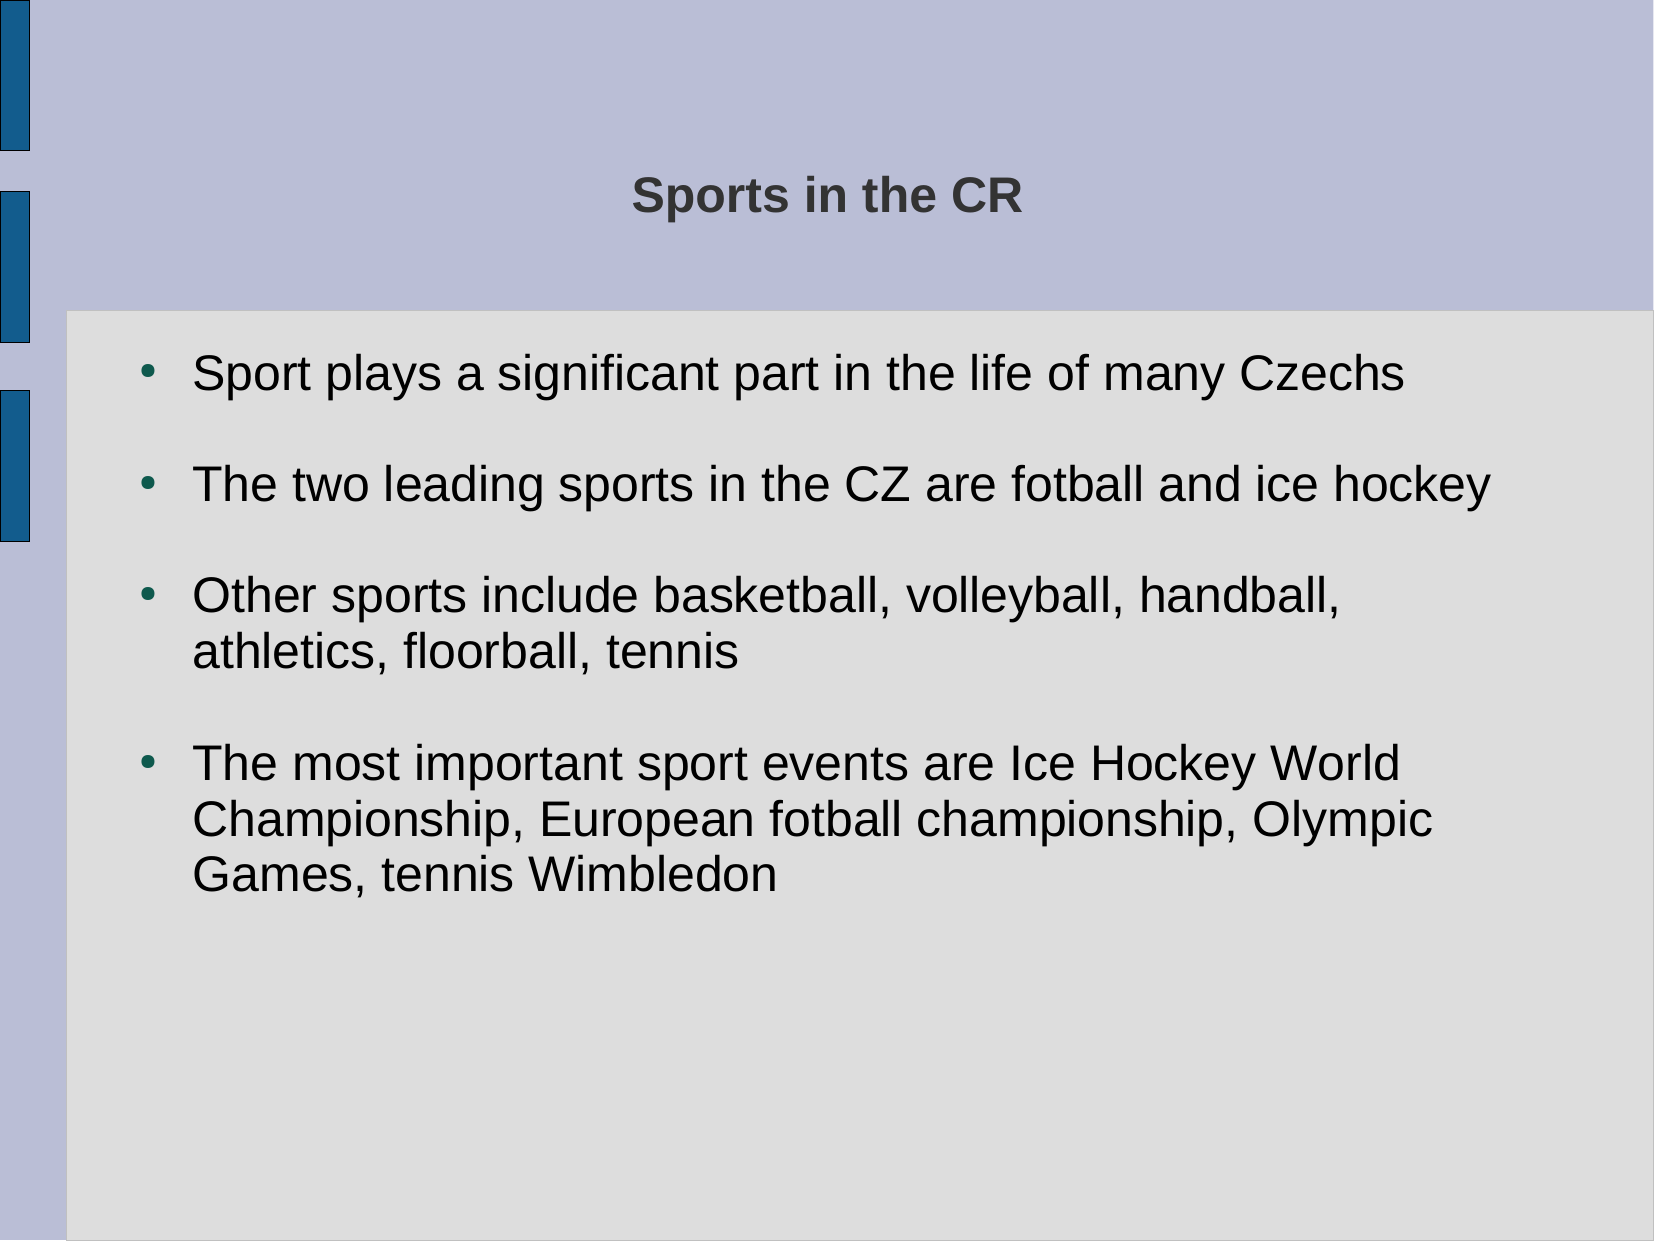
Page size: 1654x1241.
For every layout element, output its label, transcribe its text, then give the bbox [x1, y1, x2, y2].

list Sport plays a significant part in the life of many Czechs The two leading sports in the CZ are fotball and ice hockey Other sports include basketball, volleyball, handball, athletics, floorball, tennis The most important sport events are Ice Hockey World Championship, European fotball championship, Olympic Games, tennis Wimbledon [121, 344, 1534, 1127]
title Sports in the CR [121, 91, 1534, 299]
